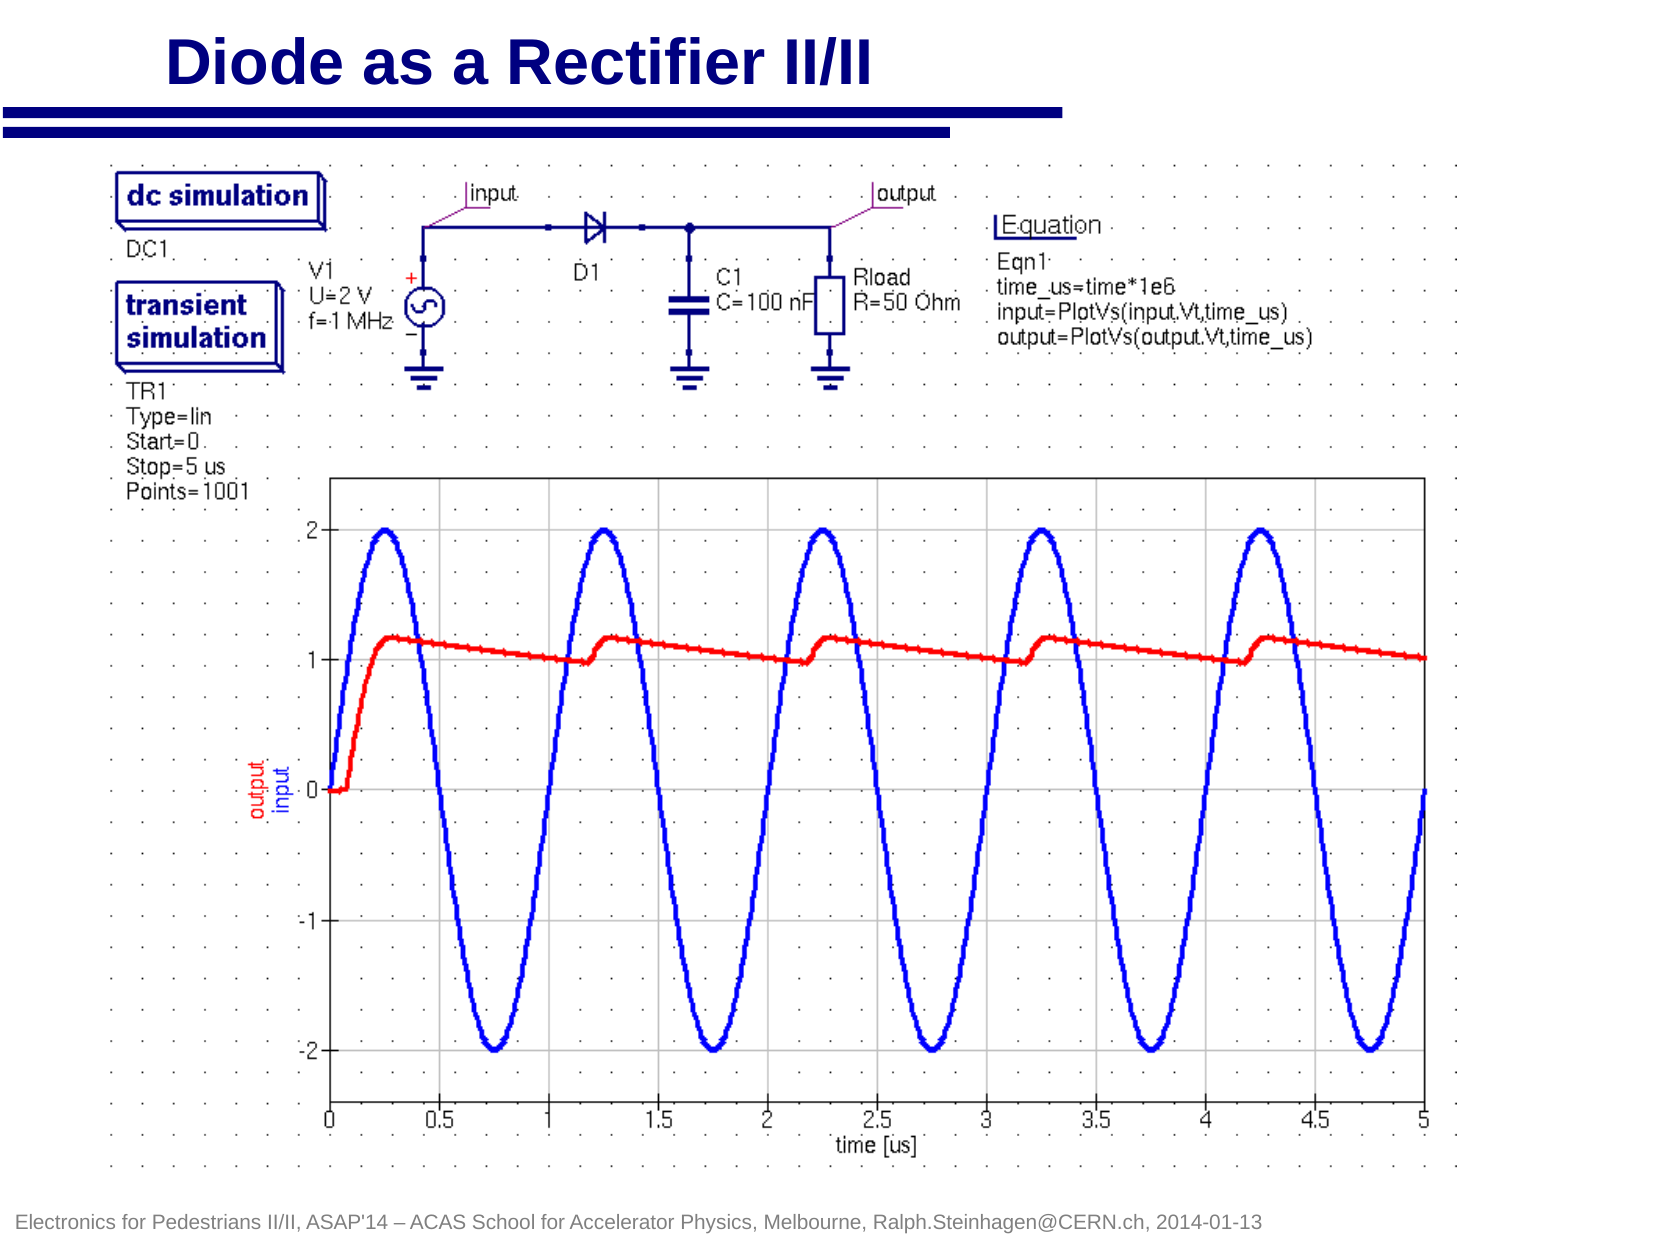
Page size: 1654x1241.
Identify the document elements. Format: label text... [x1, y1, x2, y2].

picture [106, 162, 1457, 1186]
title Diode as a Rectifier II/II [165, 0, 1323, 124]
